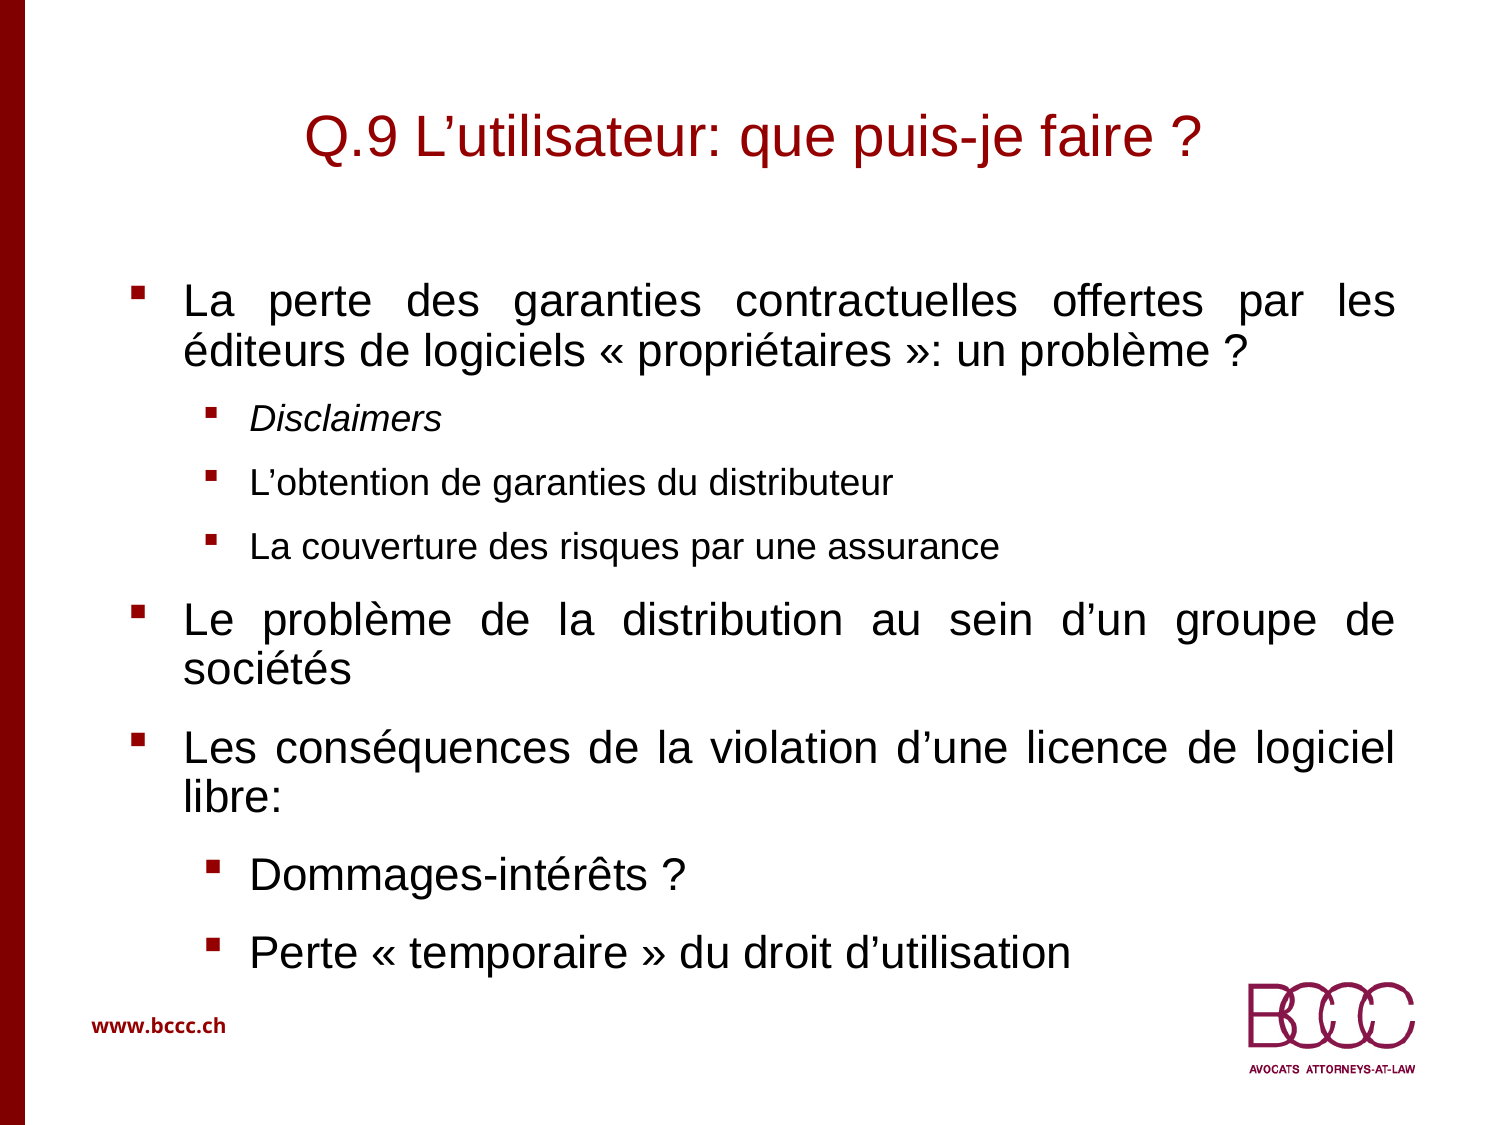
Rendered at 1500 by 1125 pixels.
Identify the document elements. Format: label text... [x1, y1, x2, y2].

title Q.9 L’utilisateur: que puis-je faire ? [117, 70, 1393, 196]
list La perte des garanties contractuelles offertes par les éditeurs de logiciels « propriétaires »: un problème ? Disclaimers L’obtention de garanties du distributeur La couverture des risques par une assurance Le problème de la distribution au sein d’un groupe de sociétés Les conséquences de la violation d’une licence de logiciel libre: Dommages-intérêts ? Perte « temporaire » du droit d’utilisation [112, 269, 1413, 1125]
